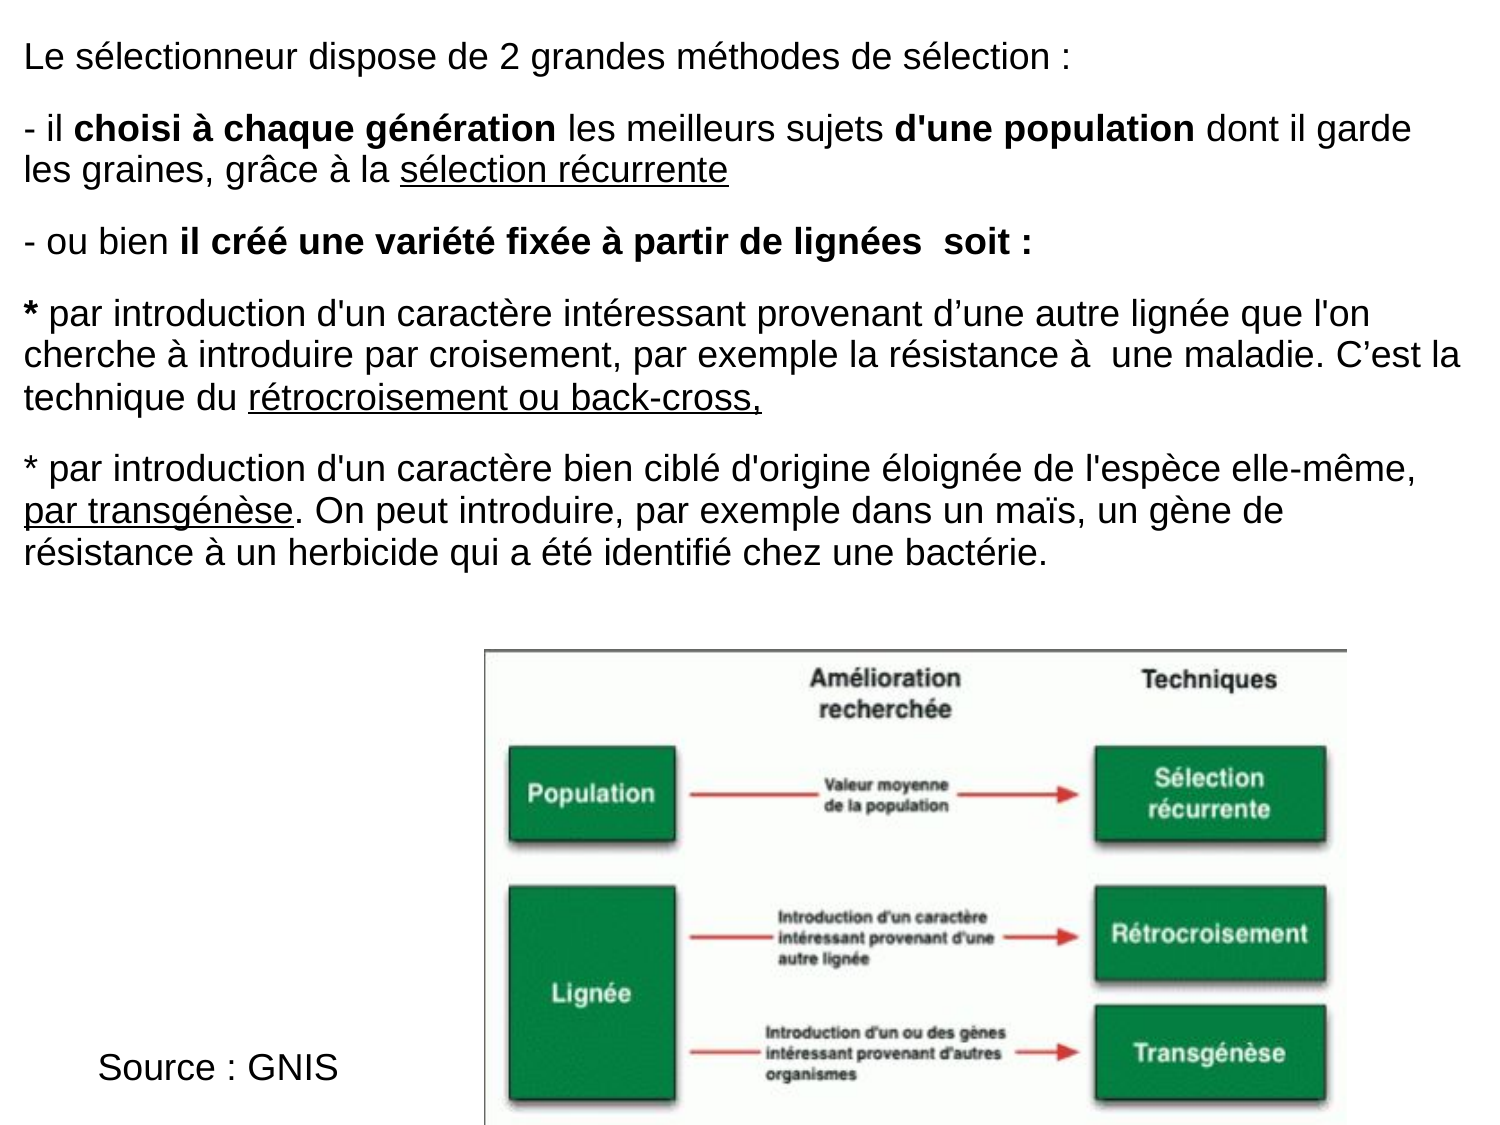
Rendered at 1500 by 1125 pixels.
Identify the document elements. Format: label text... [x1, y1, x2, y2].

list Le sélectionneur dispose de 2 grandes méthodes de sélection : - il choisi à chaque génération les meilleurs sujets d'une population dont il garde les graines, grâce à la sélection récurrente - ou bien il créé une variété fixée à partir de lignées soit : * par introduction d'un caractère intéressant provenant d’une autre lignée que l'on cherche à introduire par croisement, par exemple la résistance à une maladie. C’est la technique du rétrocroisement ou back-cross, * par introduction d'un caractère bien ciblé d'origine éloignée de l'espèce elle-même, par transgénèse. On peut introduire, par exemple dans un maïs, un gène de résistance à un herbicide qui a été identifié chez une bactérie. [23, 35, 1465, 1052]
picture [484, 649, 1347, 1125]
text_box Source : GNIS [82, 1039, 438, 1097]
